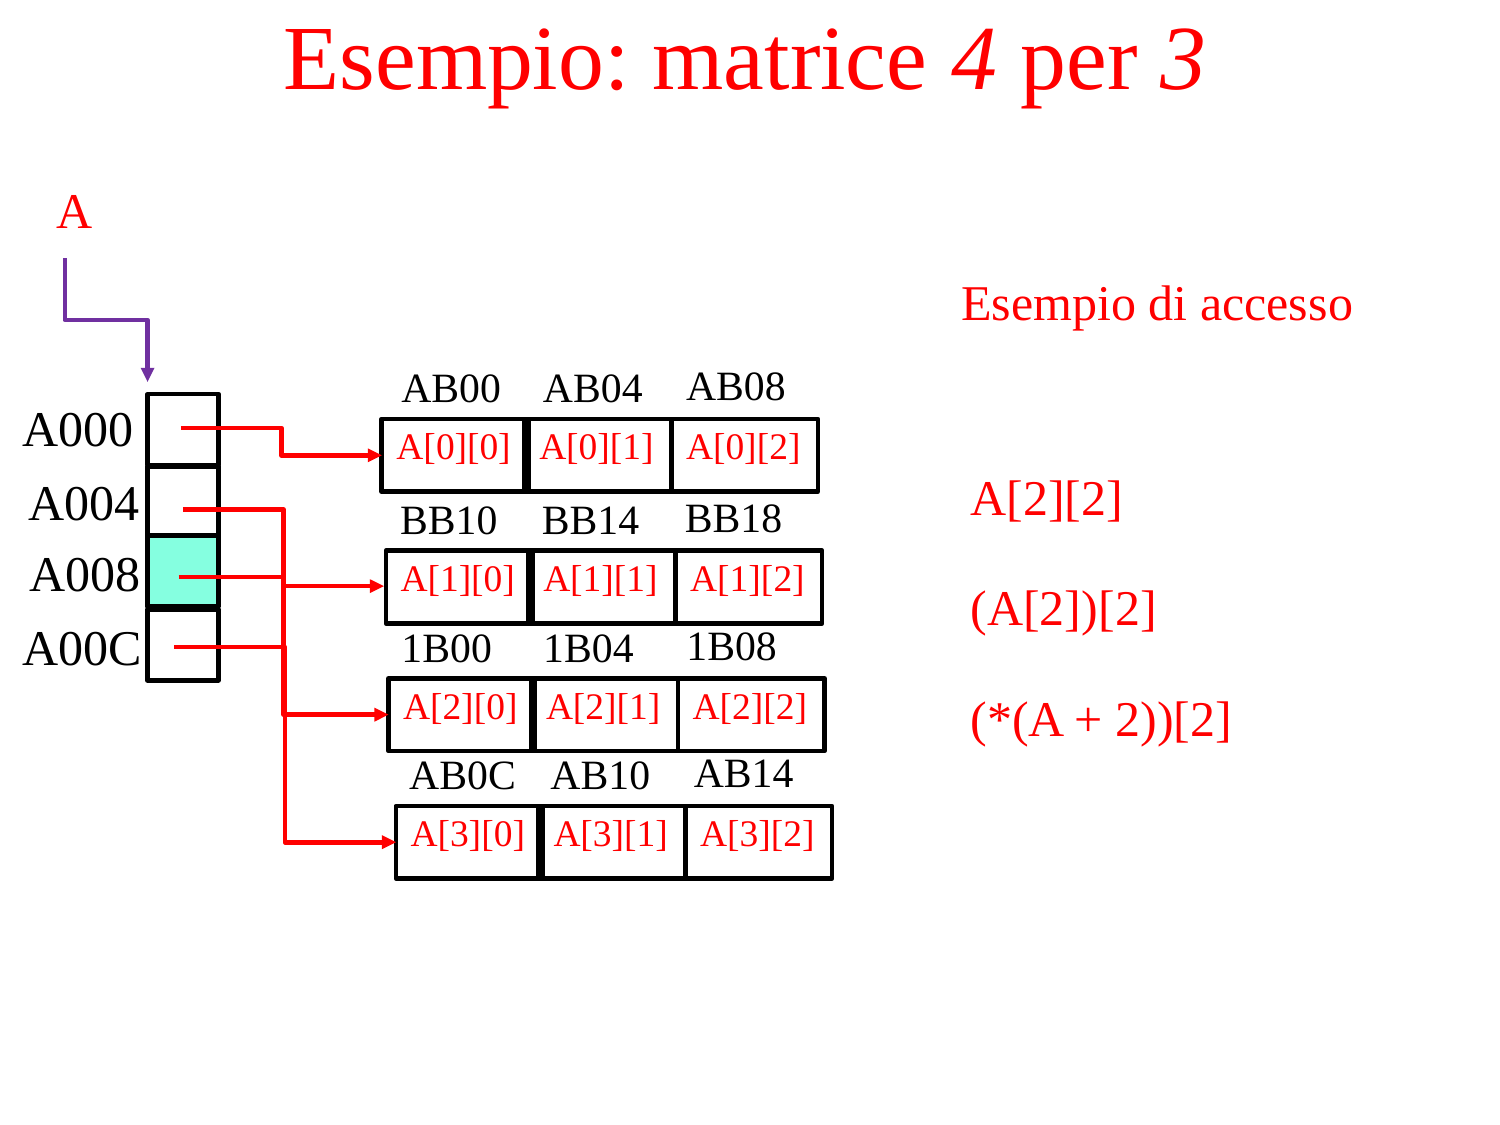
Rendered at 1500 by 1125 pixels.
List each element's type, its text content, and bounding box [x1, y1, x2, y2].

text_box A00C [7, 613, 157, 684]
text_box 1B04 [528, 617, 649, 679]
text_box A00C [150, 613, 157, 678]
text_box [155, 535, 219, 607]
text_box AB08 [671, 355, 801, 417]
text_box A[1][2] [675, 550, 822, 624]
text_box A[3][1] [538, 805, 685, 879]
text_box A[1][0] [385, 550, 528, 624]
text_box BB18 [670, 487, 798, 549]
text_box A000 [7, 394, 149, 465]
text_box BB10 [385, 490, 513, 552]
text_box AB14 [678, 742, 809, 804]
text_box AB04 [528, 357, 658, 419]
title Esempio: matrice 4 per 3 [107, 0, 1383, 188]
text_box AB10 [535, 744, 666, 806]
text_box A[0][1] [524, 419, 671, 492]
text_box A[3][0] [395, 805, 538, 879]
text_box A [41, 177, 108, 248]
text_box A[2][2] (A[2])[2] (*(A + 2))[2] [955, 463, 1248, 866]
text_box A[1][1] [528, 550, 675, 624]
text_box A[0][2] [671, 419, 818, 492]
text_box A[2][1] [531, 678, 677, 751]
text_box A[3][2] [685, 805, 833, 879]
text_box 1B08 [671, 615, 792, 677]
text_box A004 [13, 468, 155, 540]
text_box A[0][0] [381, 419, 524, 492]
text_box AB0C [394, 744, 531, 806]
text_box A[2][0] [388, 678, 531, 751]
text_box A[2][2] [677, 678, 825, 751]
text_box 1B00 [386, 617, 508, 679]
text_box Esempio di accesso [946, 268, 1369, 339]
text_box AB00 [386, 357, 517, 419]
text_box BB14 [527, 490, 655, 552]
text_box A008 [14, 539, 156, 610]
